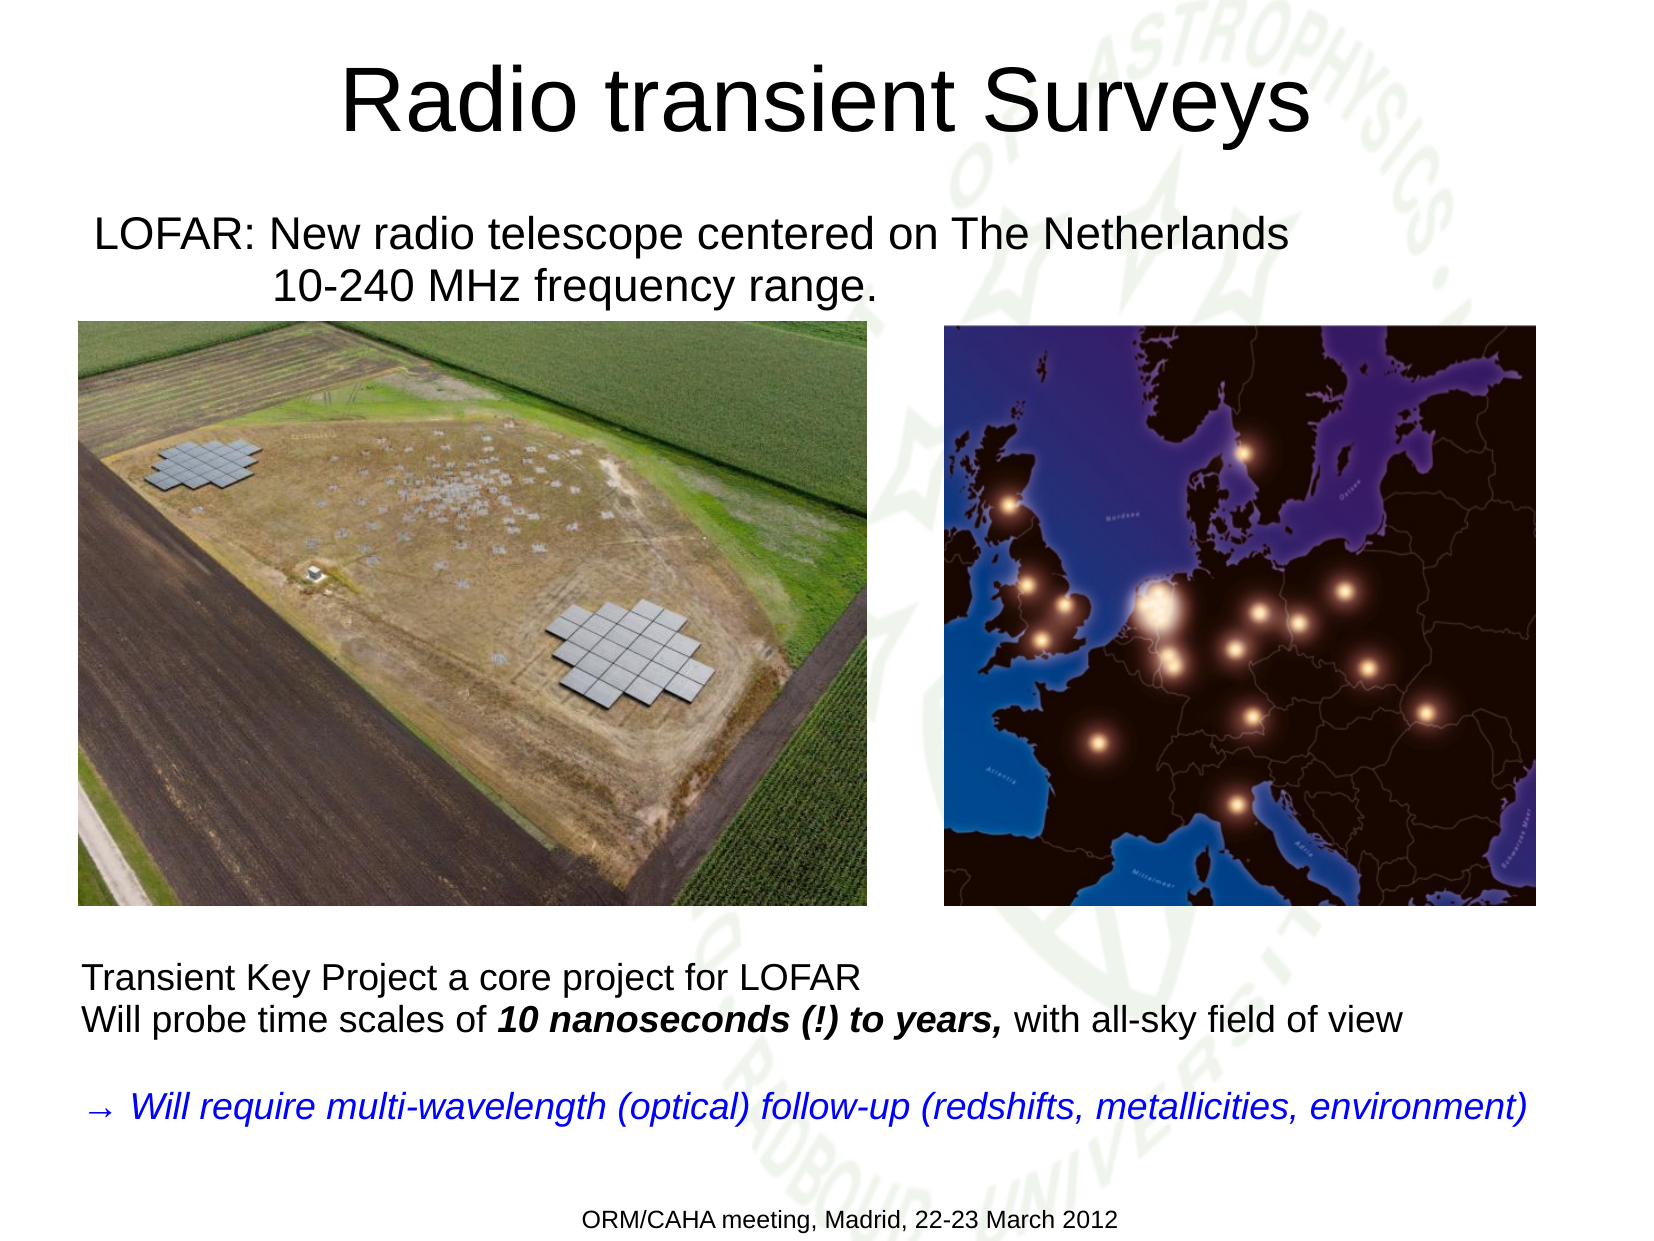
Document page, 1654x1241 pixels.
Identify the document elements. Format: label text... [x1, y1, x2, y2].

text_box LOFAR: New radio telescope centered on The Netherlands 10-240 MHz frequency range. [78, 200, 1305, 319]
picture [0, 0, 1654, 1241]
text_box → Will require multi-wavelength (optical) follow-up (redshifts, metallicities, environment) [66, 1078, 1545, 1136]
title Radio transient Surveys [82, 25, 1571, 174]
text_box Transient Key Project a core project for LOFAR Will probe time scales of 10 nanoseconds (!) to years, with all-sky field of view [66, 948, 1416, 1048]
text_box ORM/CAHA meeting, Madrid, 22-23 March 2012 [566, 1198, 1135, 1241]
